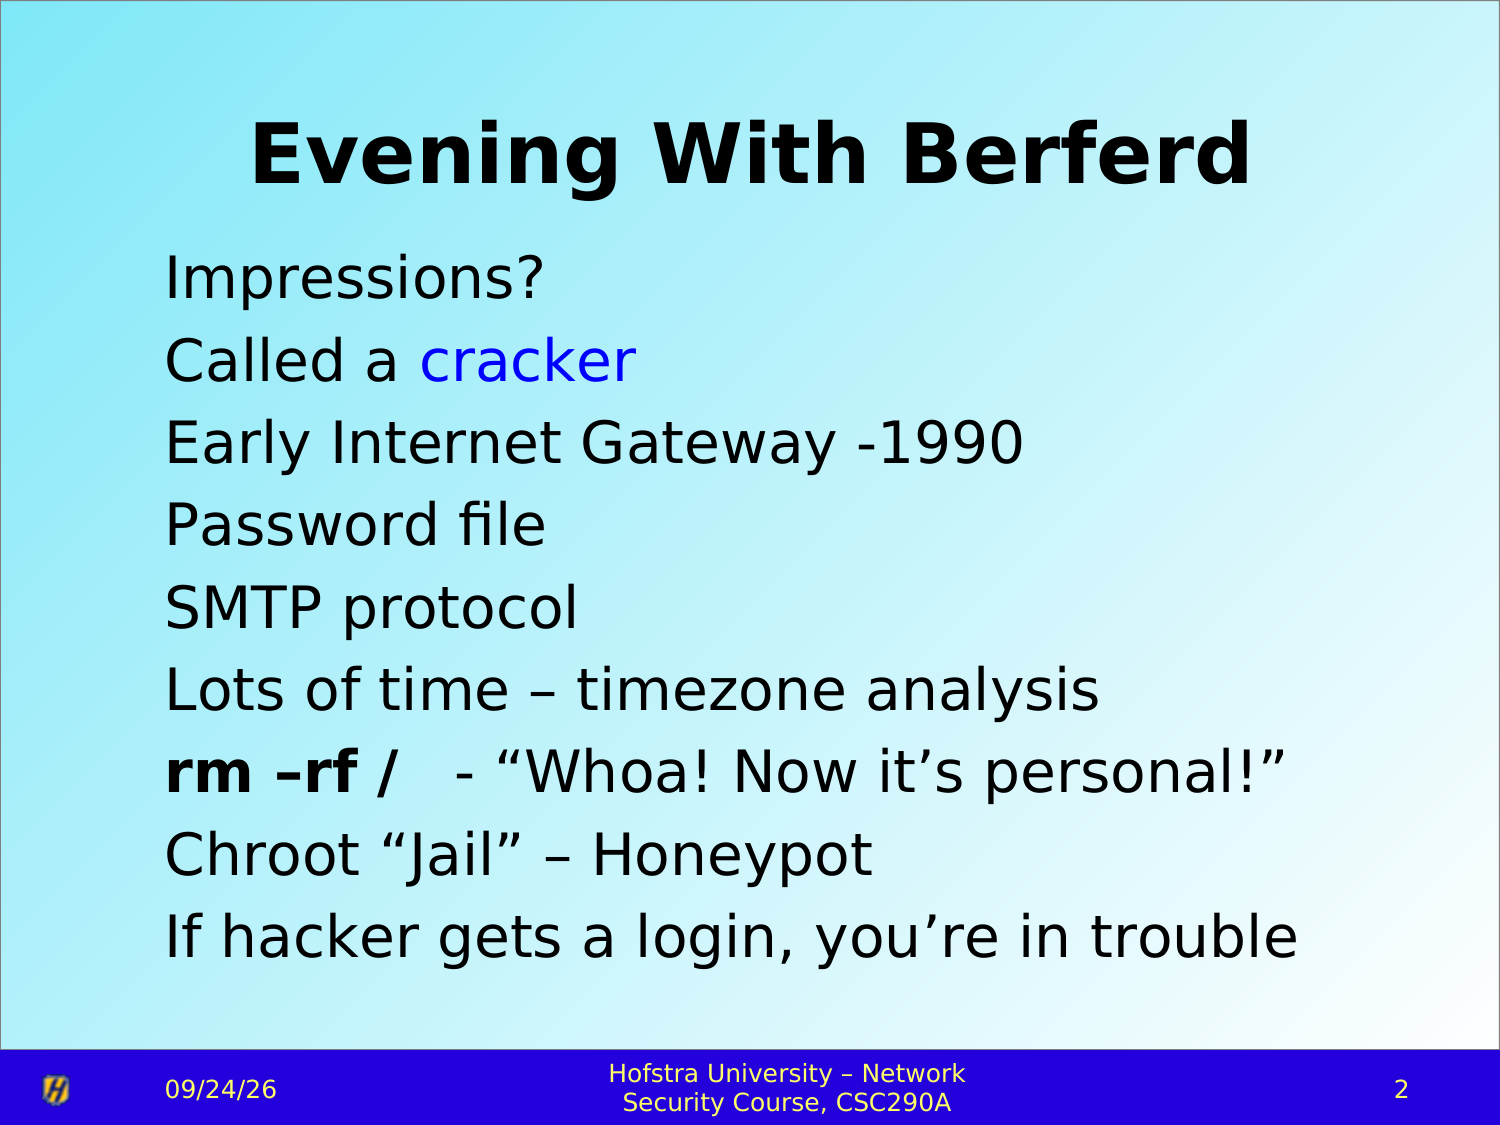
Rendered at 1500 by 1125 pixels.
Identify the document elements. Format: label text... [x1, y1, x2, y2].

picture [37, 1072, 76, 1110]
list Impressions? Called a cracker Early Internet Gateway -1990 Password file SMTP protocol Lots of time – timezone analysis rm –rf / - “Whoa! Now it’s personal!” Chroot “Jail” – Honeypot If hacker gets a login, you’re in trouble [150, 237, 1426, 1002]
title Evening With Berferd [112, 95, 1391, 212]
